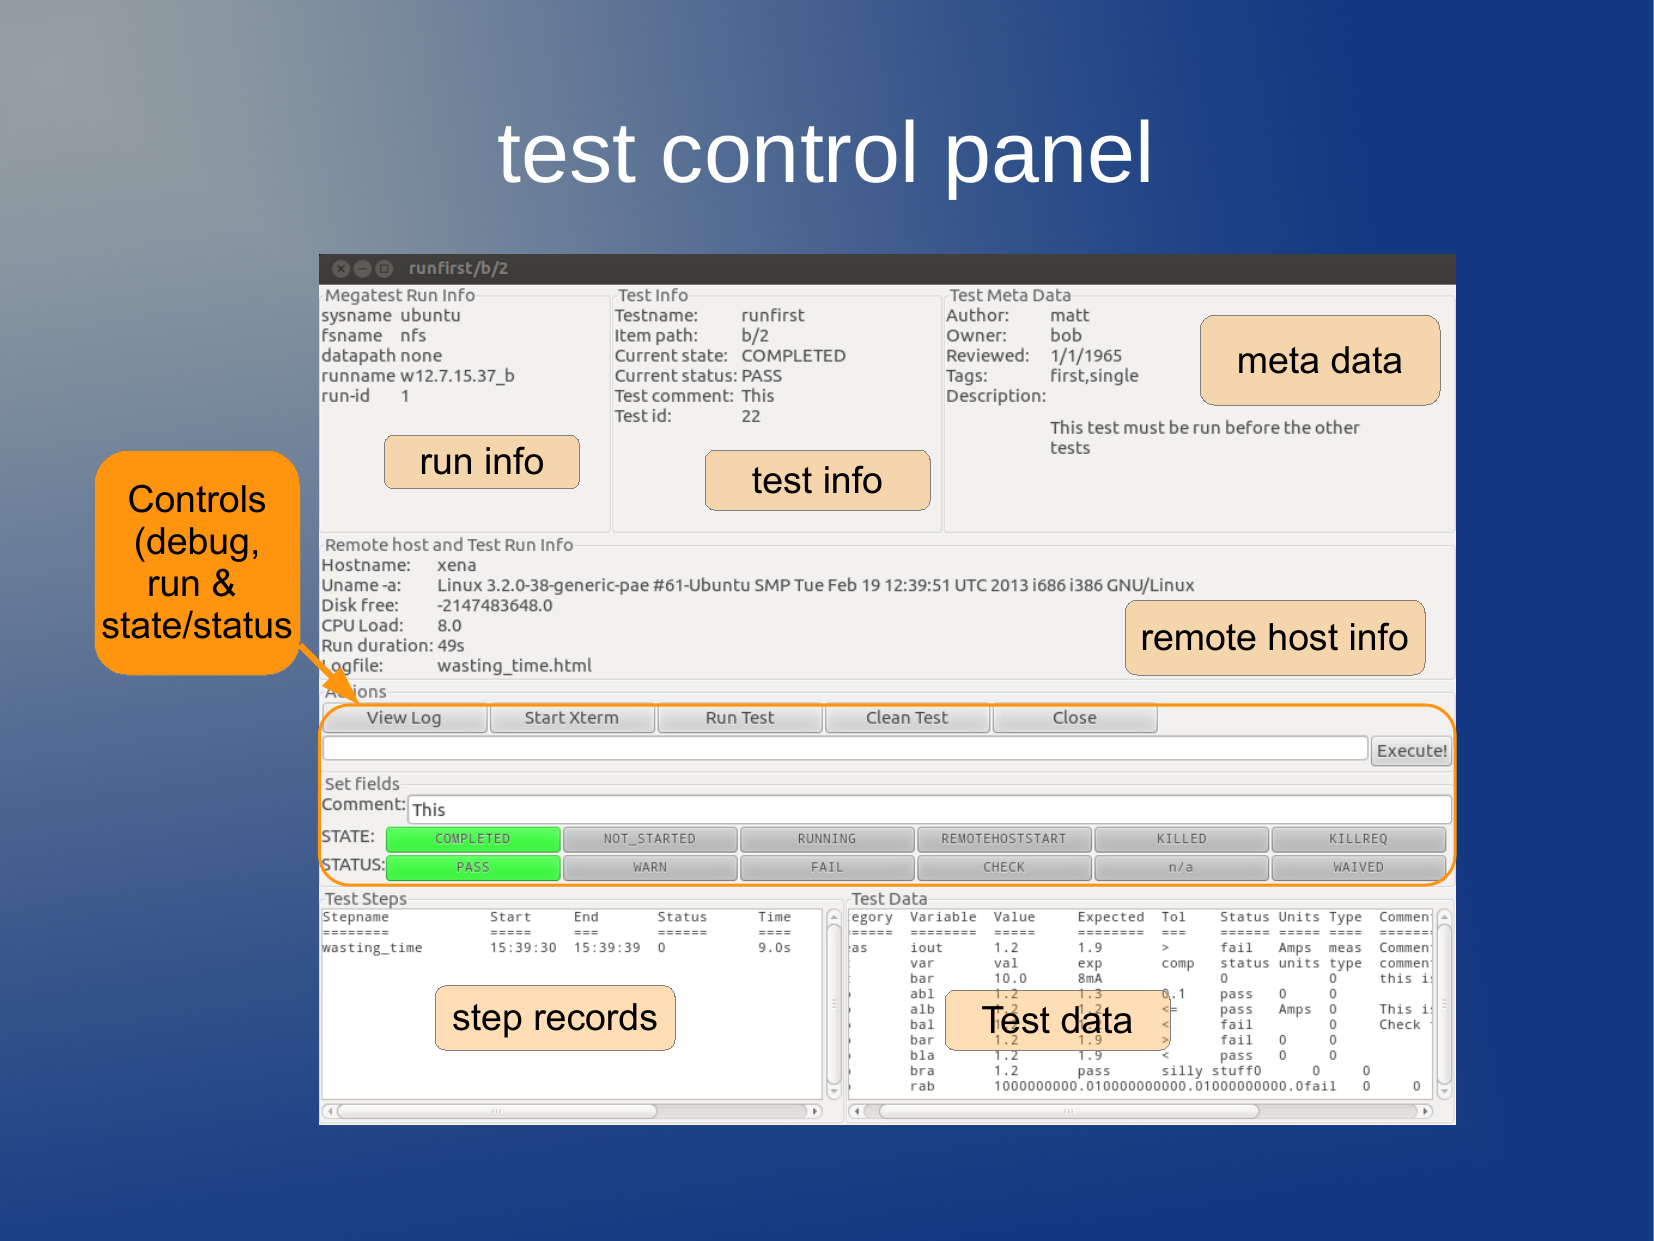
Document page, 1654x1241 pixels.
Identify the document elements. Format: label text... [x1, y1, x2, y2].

text_box step records [435, 985, 676, 1051]
text_box Test data [945, 990, 1171, 1051]
text_box test info [705, 450, 931, 511]
title test control panel [82, 49, 1571, 257]
text_box meta data [1200, 315, 1441, 406]
picture [0, 0, 1654, 1241]
text_box remote host info [1125, 600, 1426, 676]
text_box Controls (debug, run & state/status [94, 450, 301, 676]
text_box run info [384, 435, 580, 489]
